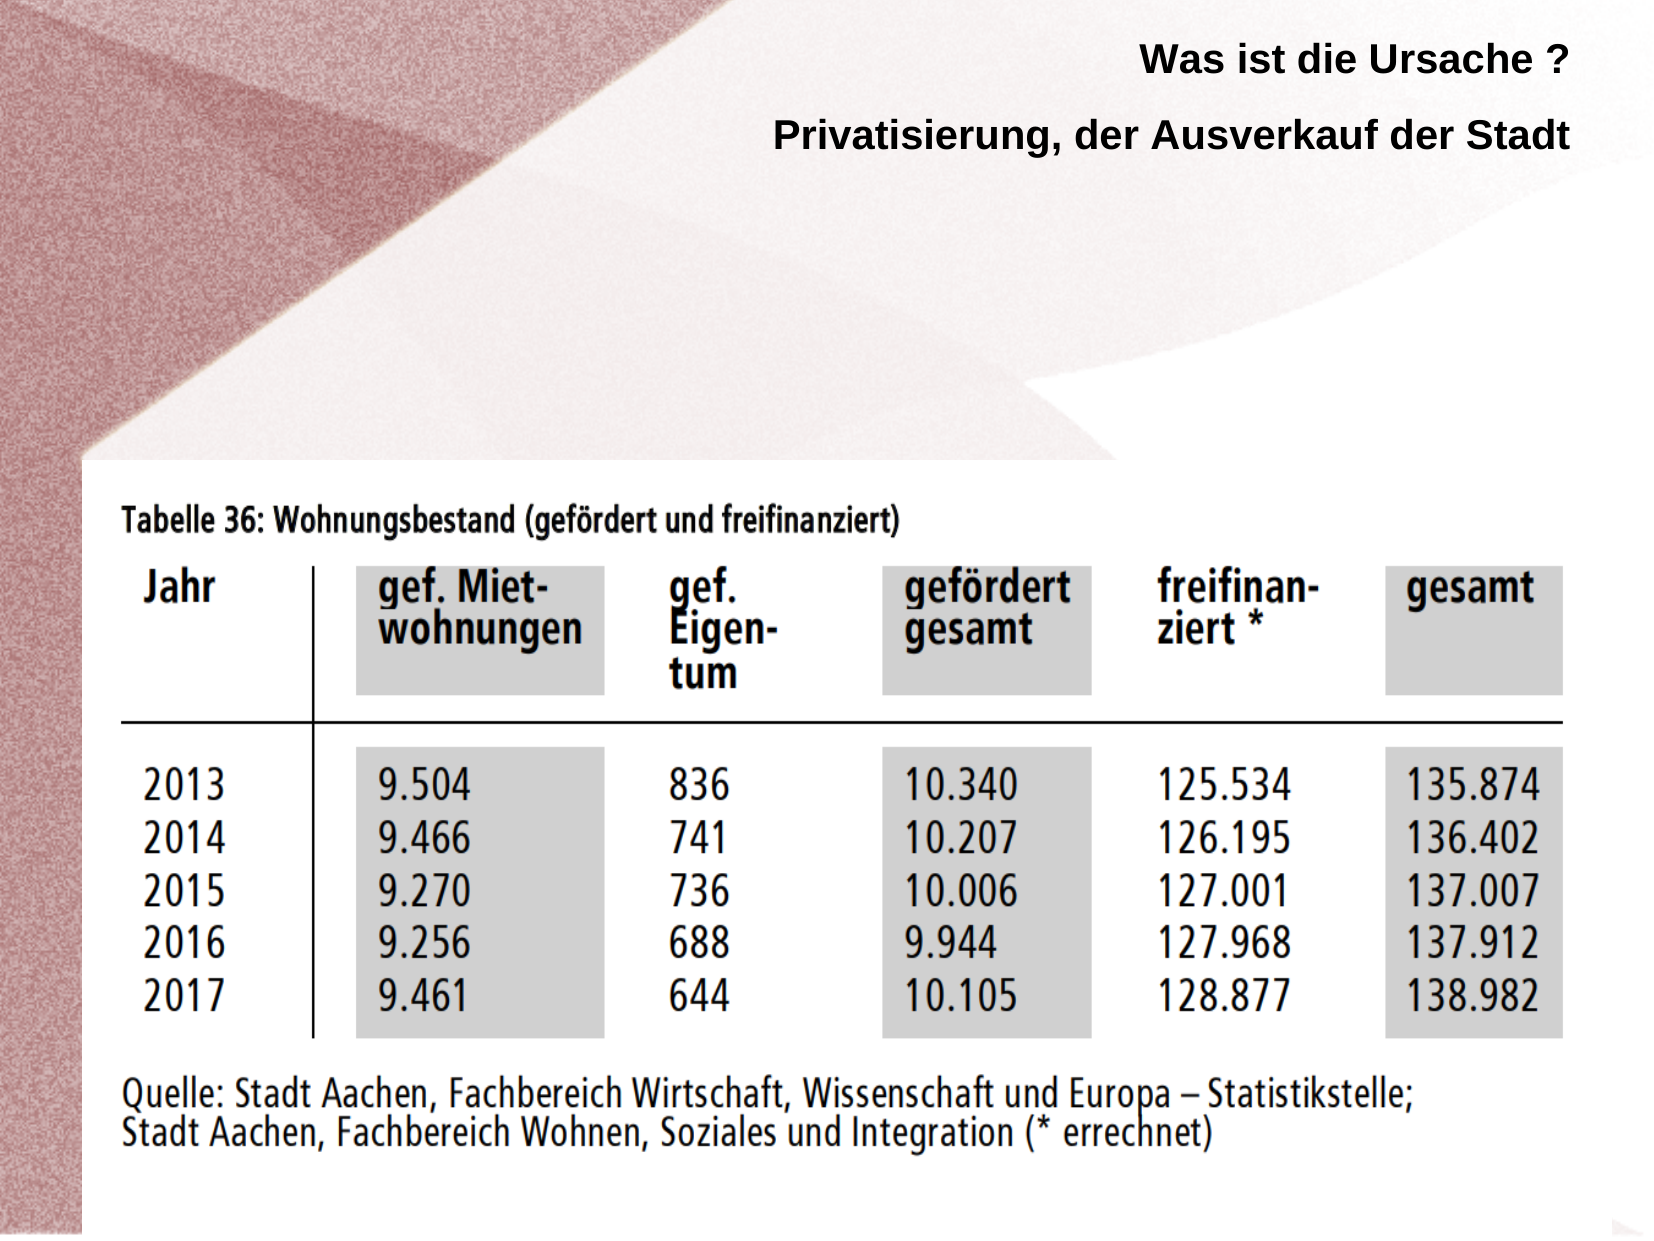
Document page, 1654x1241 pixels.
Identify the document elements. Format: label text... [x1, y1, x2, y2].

picture [0, 0, 1654, 1241]
list Was ist die Ursache ? Privatisierung, der Ausverkauf der Stadt [47, 35, 1571, 201]
list [70, 389, 1595, 989]
list [47, 212, 1571, 338]
